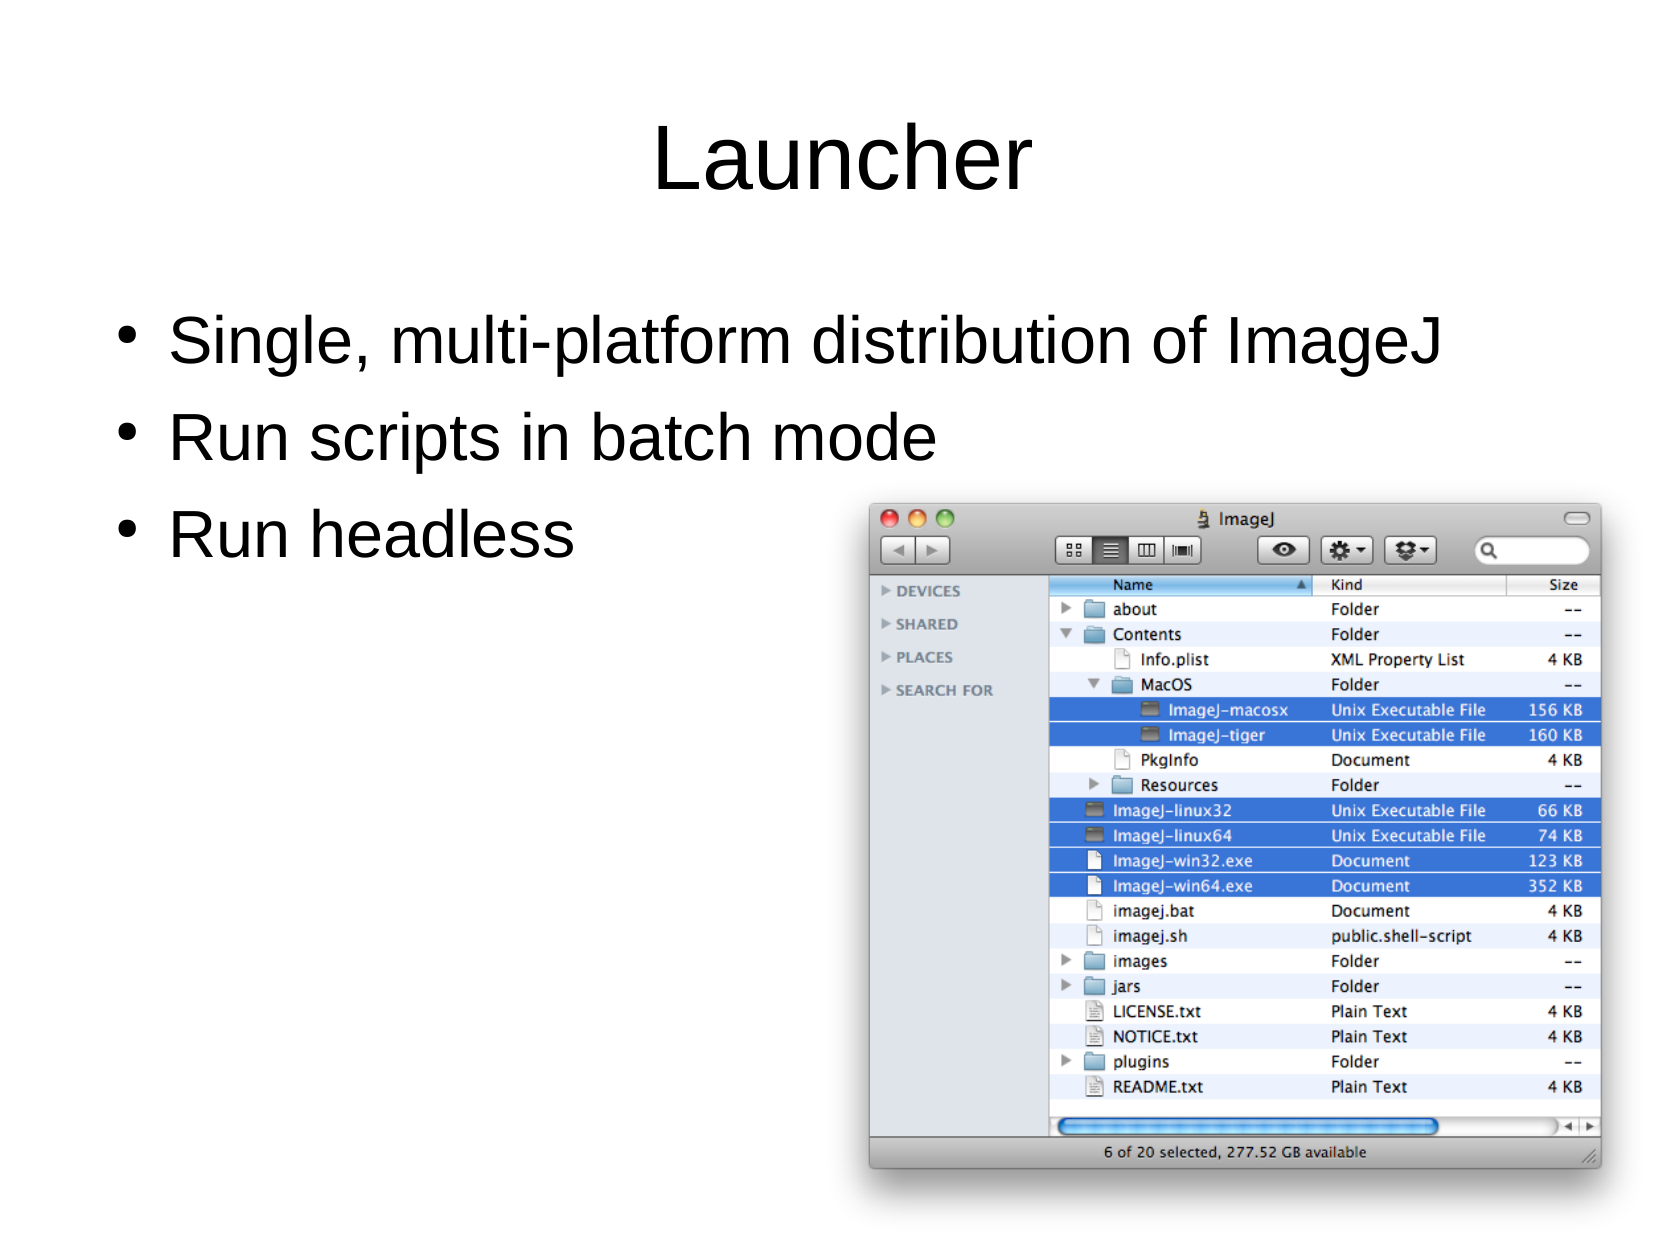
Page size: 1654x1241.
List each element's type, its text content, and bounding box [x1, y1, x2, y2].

title Launcher [82, 49, 1571, 257]
list Single, multi-platform distribution of ImageJ Run scripts in batch mode Run headless [82, 289, 1571, 1108]
picture [817, 471, 1654, 1241]
